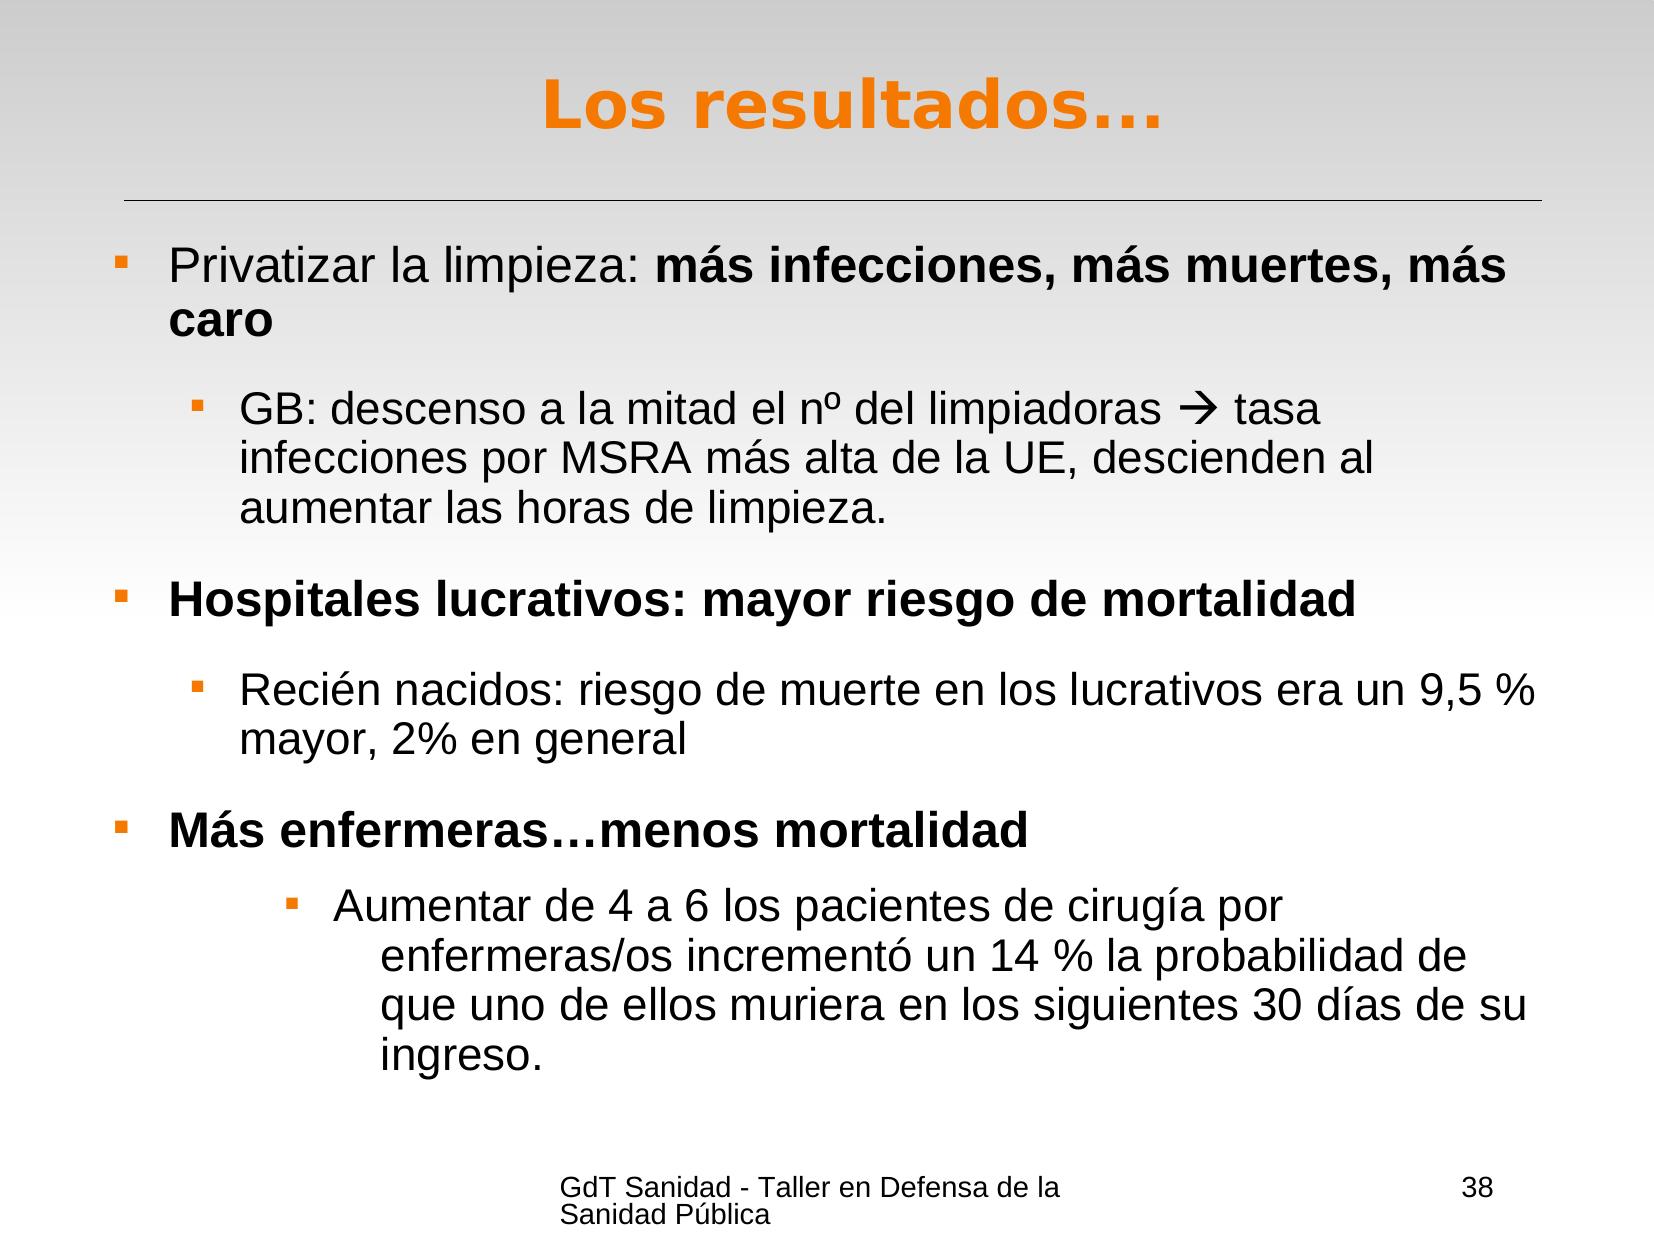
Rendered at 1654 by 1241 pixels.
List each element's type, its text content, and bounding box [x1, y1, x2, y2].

title Los resultados... [59, 25, 1625, 178]
list Privatizar la limpieza: más infecciones, más muertes, más caro GB: descenso a la mitad el nº del limpiadoras  tasa infecciones por MSRA más alta de la UE, descienden al aumentar las horas de limpieza. Hospitales lucrativos: mayor riesgo de mortalidad Recién nacidos: riesgo de muerte en los lucrativos era un 9,5 % mayor, 2% en general Más enfermeras…menos mortalidad Aumentar de 4 a 6 los pacientes de cirugía por enfermeras/os incrementó un 14 % la probabilidad de que uno de ellos muriera en los siguientes 30 días de su ingreso. [82, 231, 1571, 1050]
